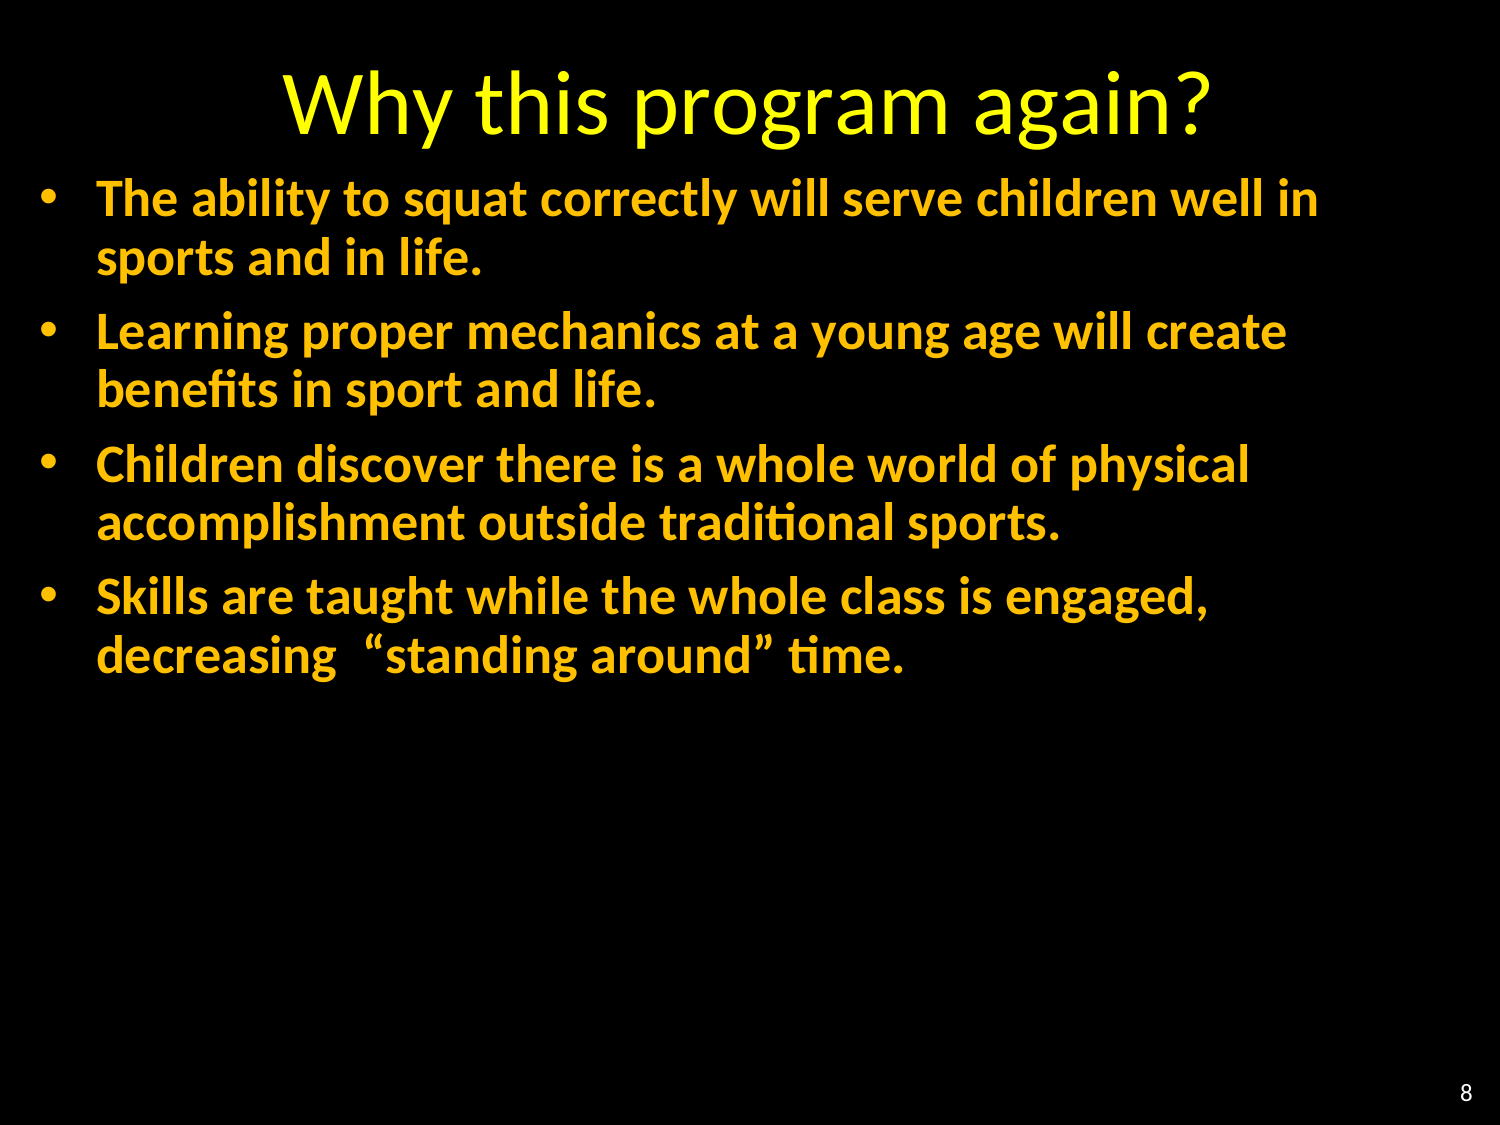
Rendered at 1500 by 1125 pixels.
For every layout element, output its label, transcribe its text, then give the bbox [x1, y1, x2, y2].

text_box <number> [1137, 1061, 1488, 1122]
list The ability to squat correctly will serve children well in sports and in life. Learning proper mechanics at a young age will create benefits in sport and life. Children discover there is a whole world of physical accomplishment outside traditional sports. Skills are taught while the whole class is engaged, decreasing “standing around” time. [24, 162, 1455, 1025]
title Why this program again? [75, 24, 1426, 162]
